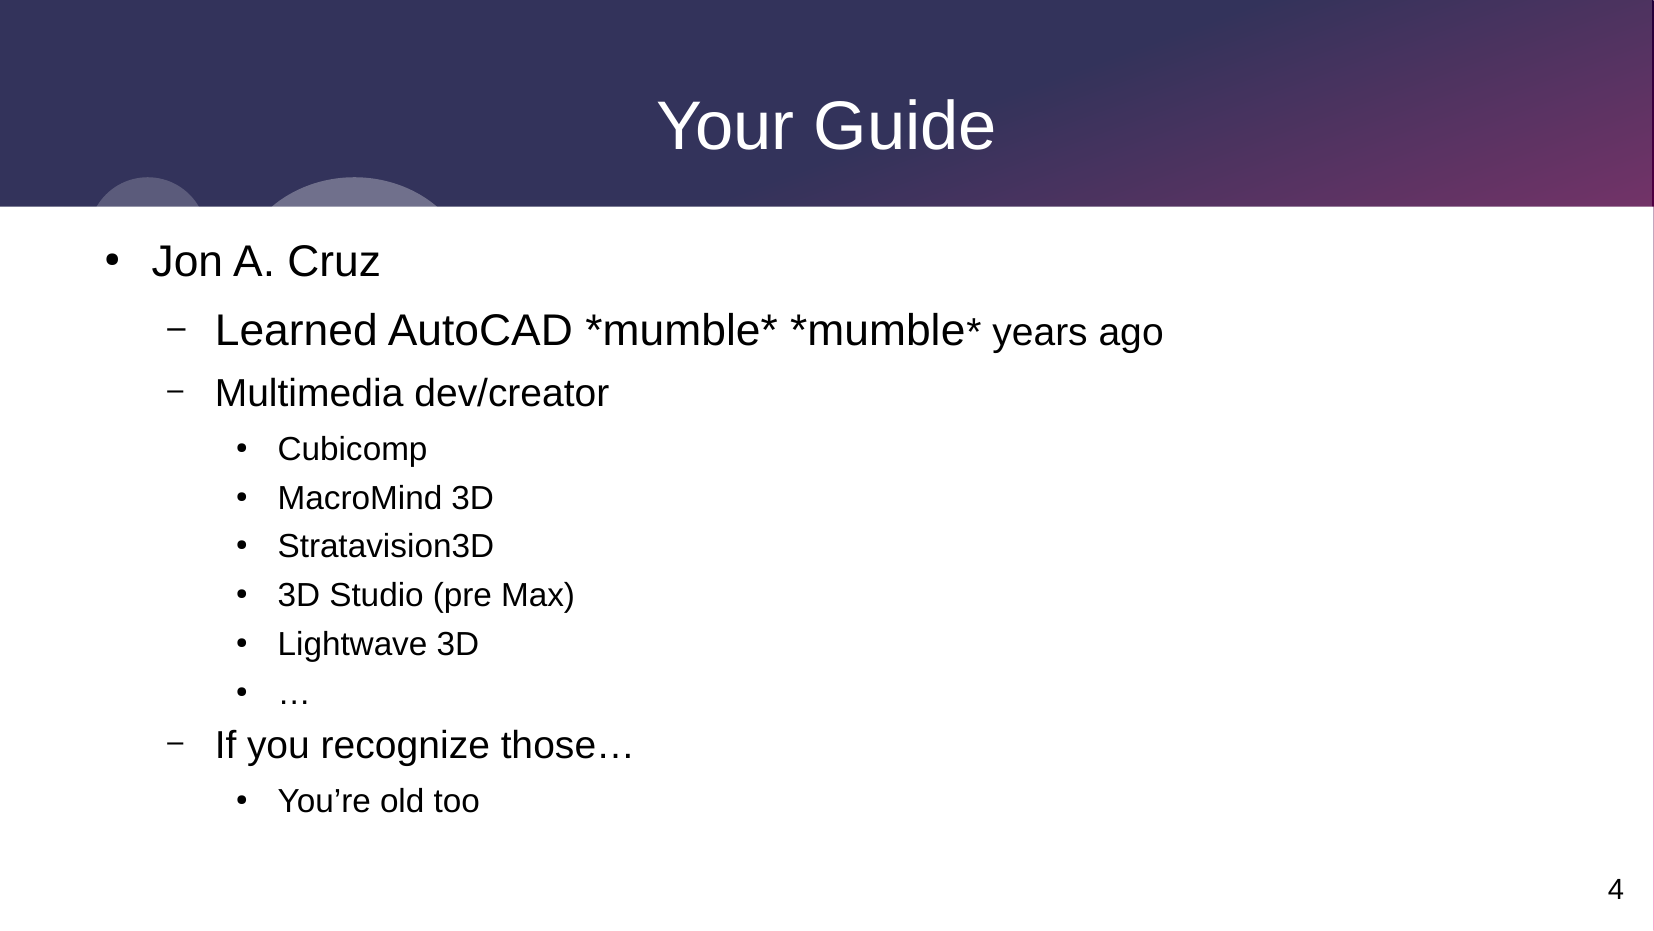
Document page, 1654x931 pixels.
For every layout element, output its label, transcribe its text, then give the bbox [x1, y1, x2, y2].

list Jon A. Cruz Learned AutoCAD *mumble* *mumble* years ago Multimedia dev/creator Cubicomp MacroMind 3D Stratavision3D 3D Studio (pre Max) Lightwave 3D … If you recognize those… You’re old too [88, 236, 1565, 827]
title Your Guide [88, 44, 1565, 207]
